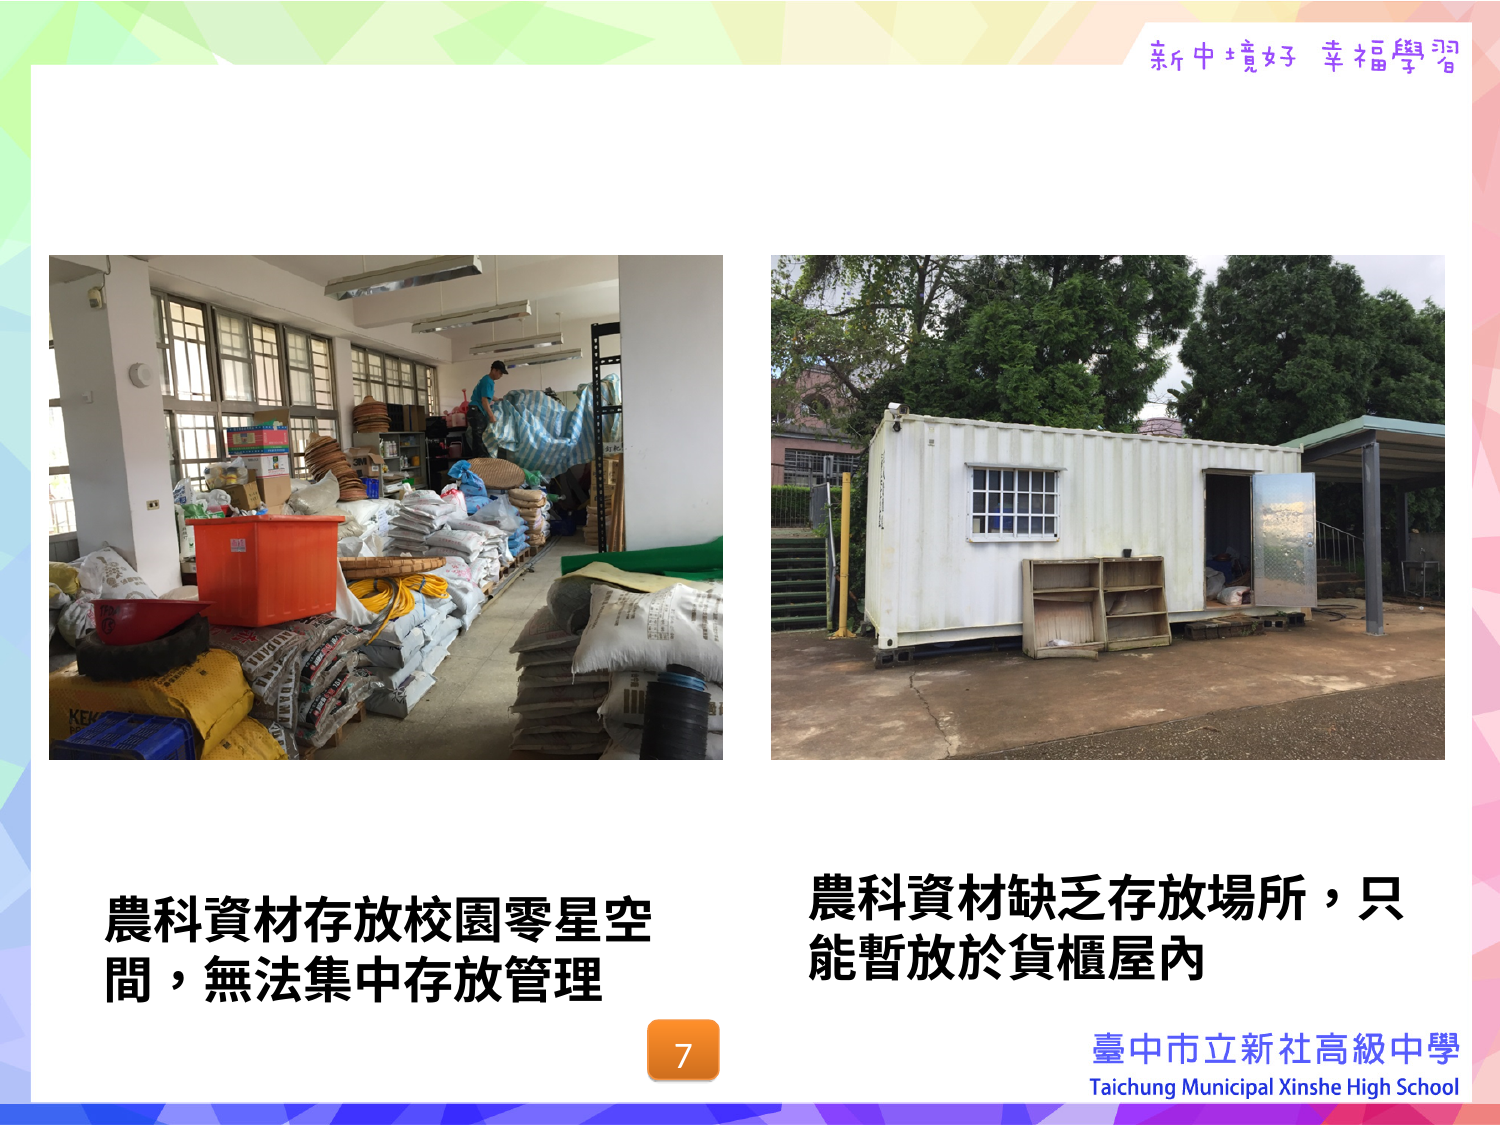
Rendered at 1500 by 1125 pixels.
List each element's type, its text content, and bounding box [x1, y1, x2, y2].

picture [771, 255, 1445, 760]
text_box 7 [648, 1020, 719, 1080]
picture [49, 255, 723, 760]
text_box 農科資材存放校園零星空間，無法集中存放管理 [89, 881, 712, 1017]
text_box 農科資材缺乏存放場所，只能暫放於貨櫃屋內 [792, 859, 1444, 1039]
